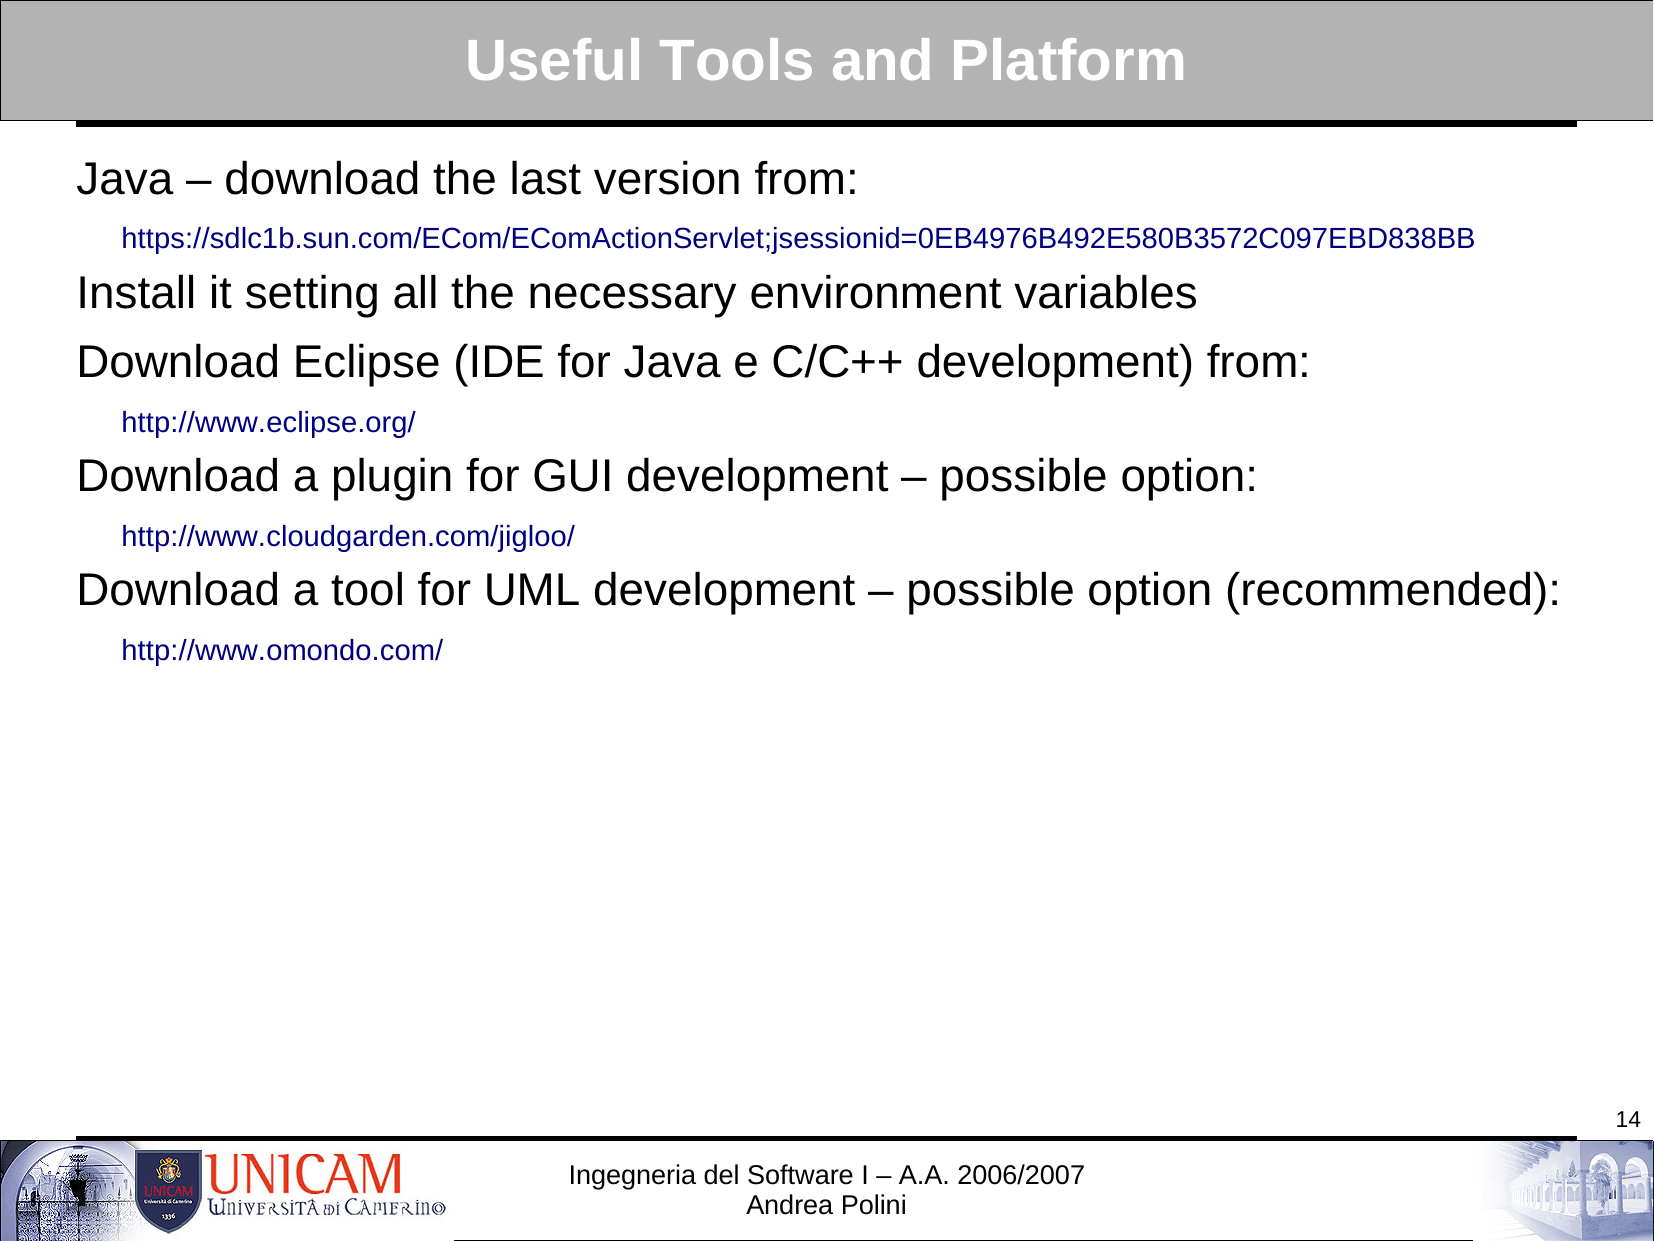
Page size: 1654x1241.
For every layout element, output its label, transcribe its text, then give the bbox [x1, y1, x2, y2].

list Java – download the last version from: https://sdlc1b.sun.com/ECom/EComActionServlet;jsessionid=0EB4976B492E580B3572C097EBD838BB Install it setting all the necessary environment variables Download Eclipse (IDE for Java e C/C++ development) from: http://www.eclipse.org/ Download a plugin for GUI development – possible option: http://www.cloudgarden.com/jigloo/ Download a tool for UML development – possible option (recommended): http://www.omondo.com/ [76, 152, 1577, 892]
picture [0, 1141, 454, 1241]
title Useful Tools and Platform [0, 0, 1653, 121]
picture [1473, 1141, 1654, 1241]
